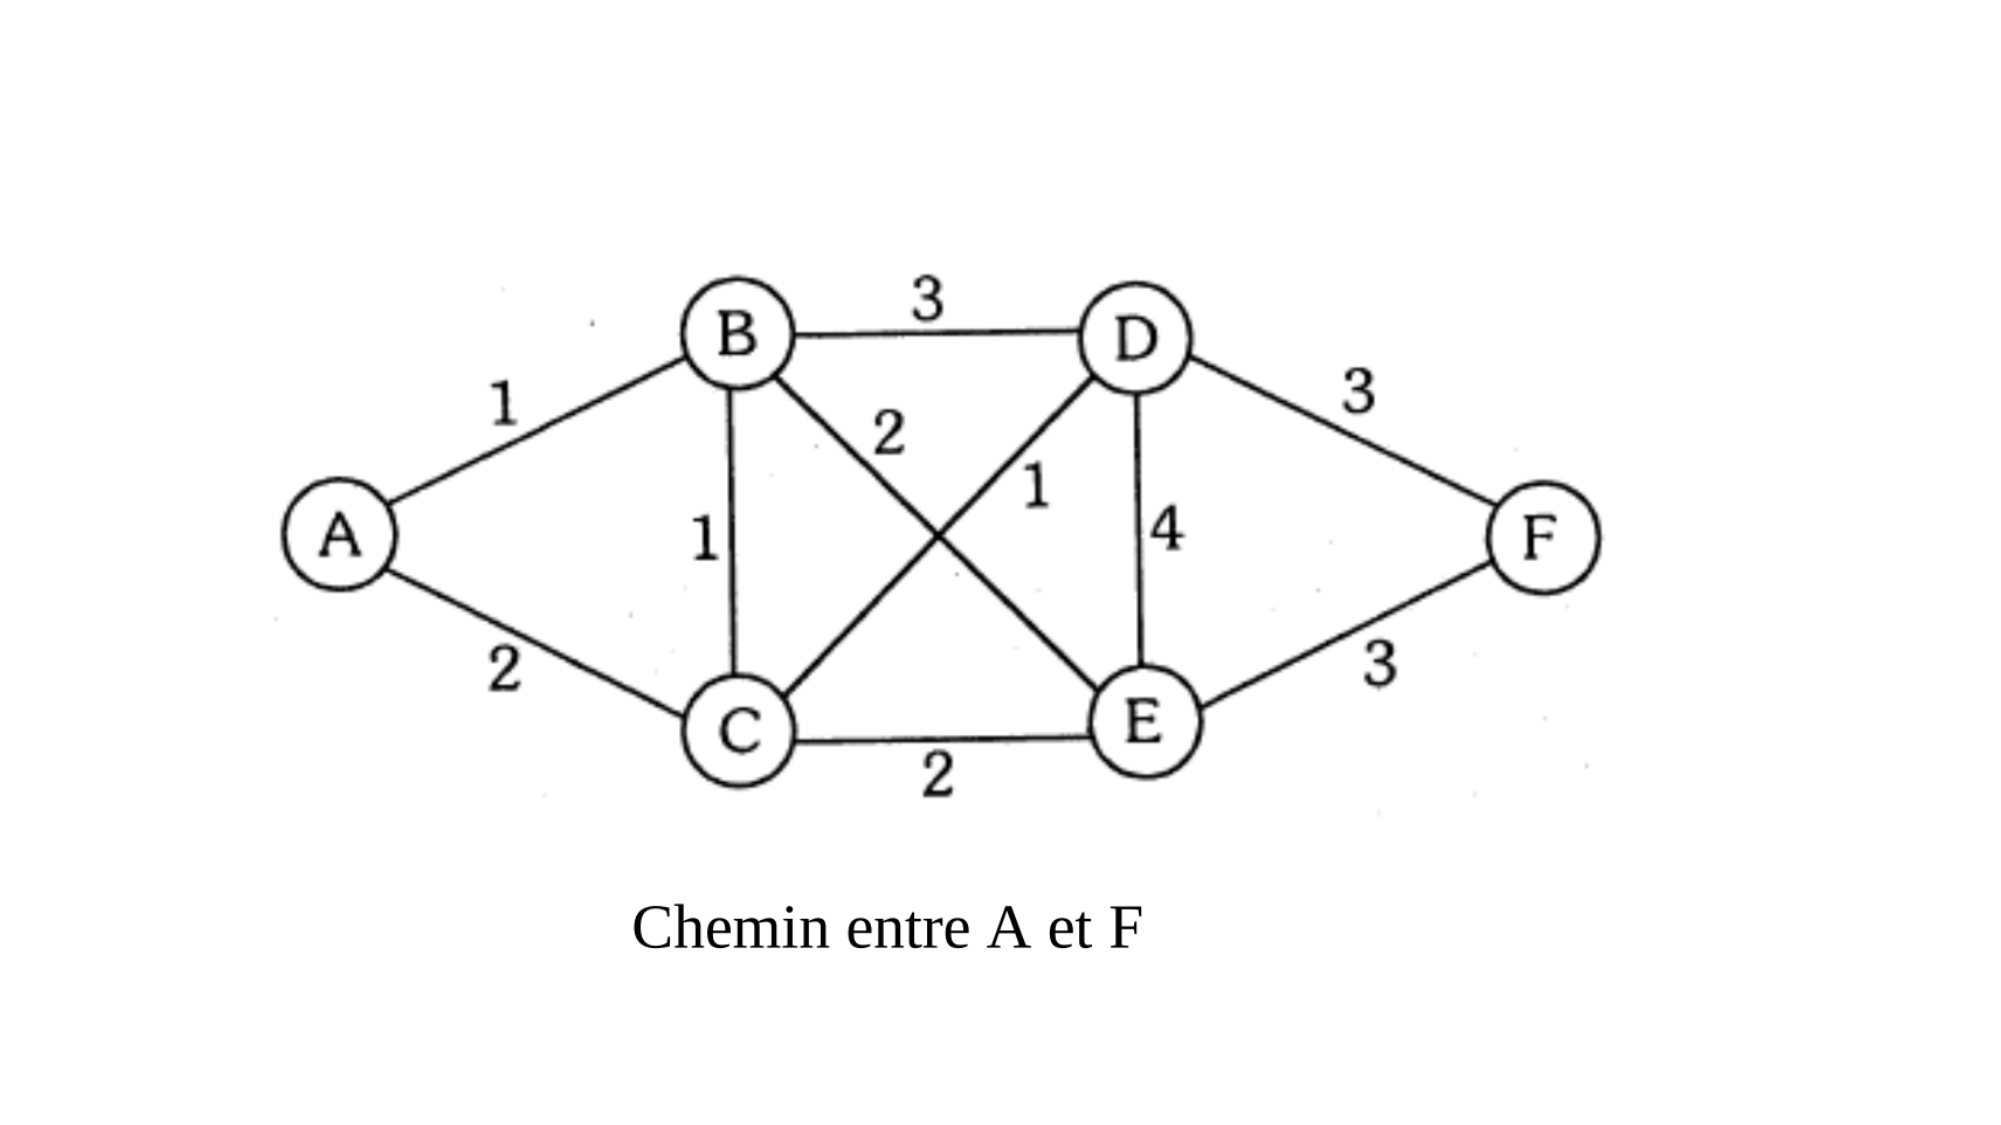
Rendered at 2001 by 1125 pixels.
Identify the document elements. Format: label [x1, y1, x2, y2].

picture [270, 187, 1651, 983]
